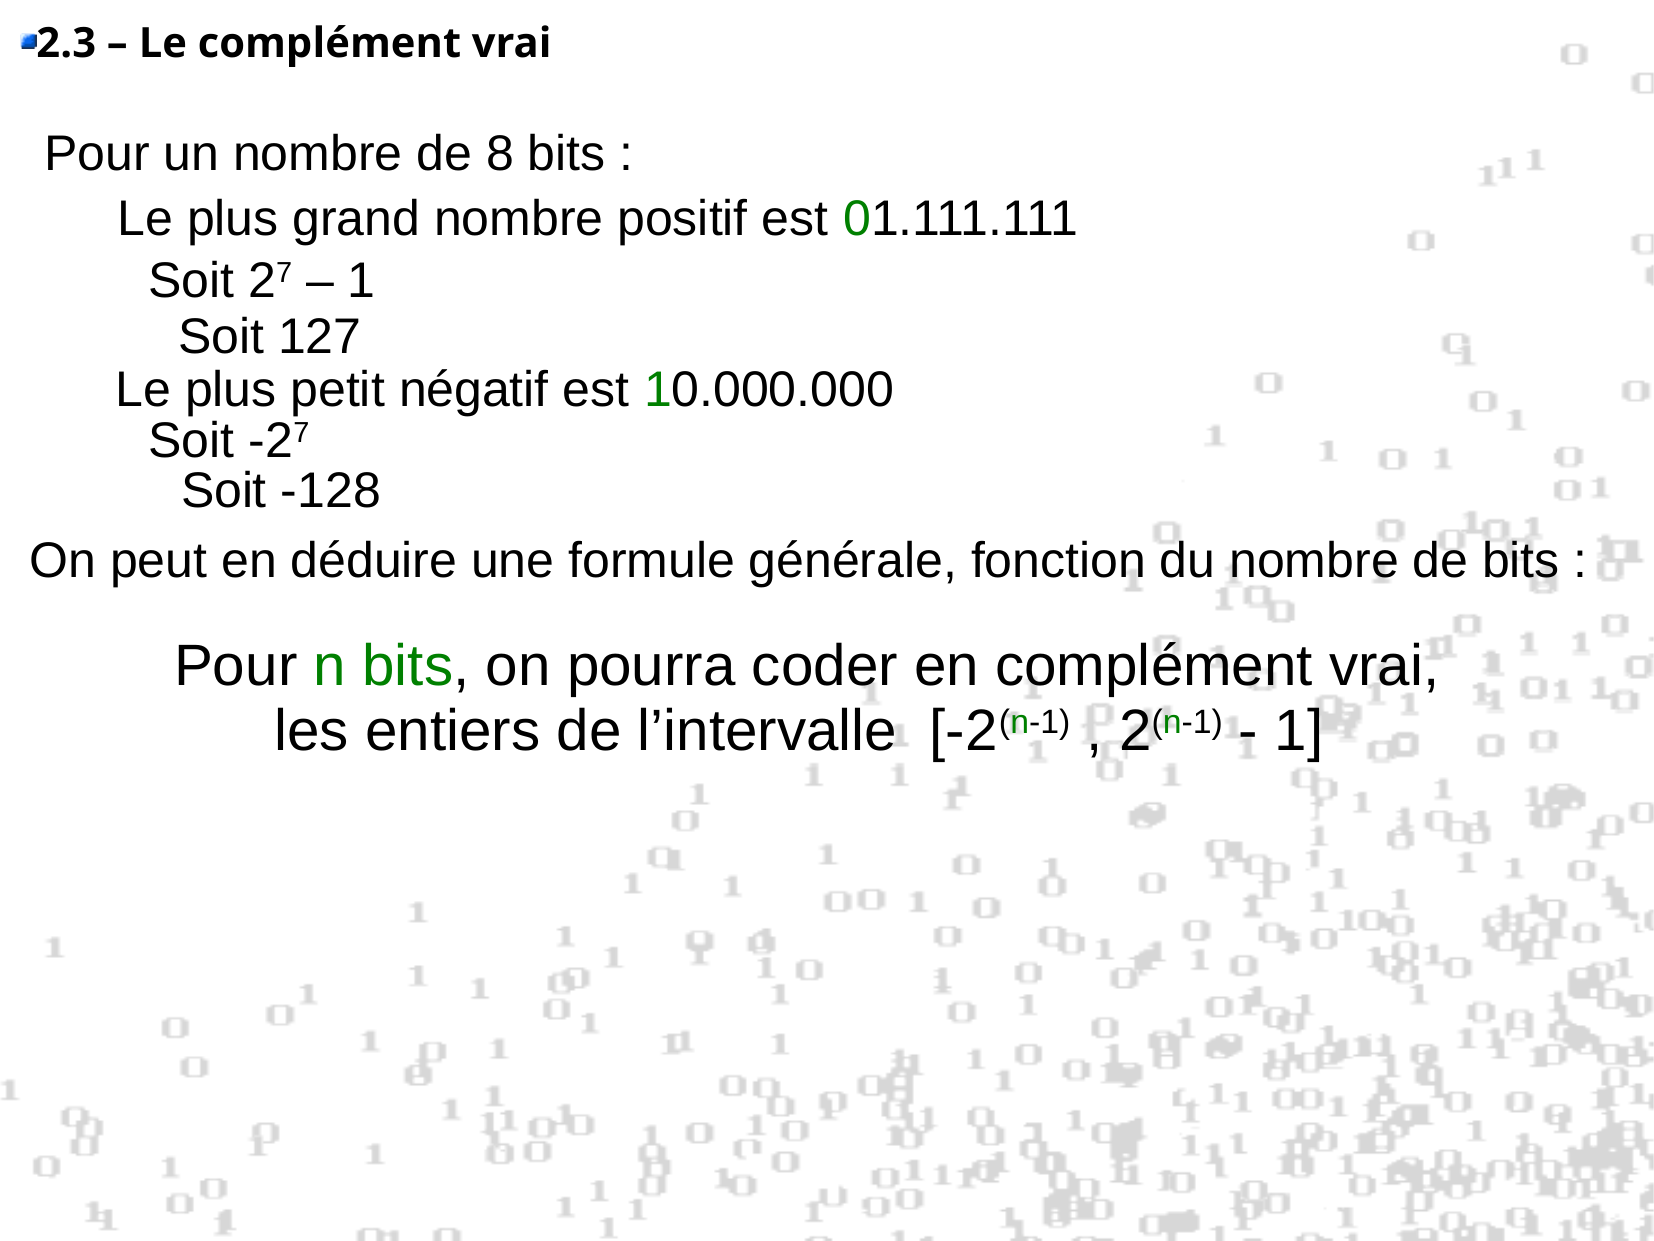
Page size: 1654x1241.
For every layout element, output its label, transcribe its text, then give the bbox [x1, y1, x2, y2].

text_box 2.3 – Le complément vrai [6, 5, 1595, 71]
text_box Soit 127 [88, 301, 383, 354]
text_box Soit -128 [91, 454, 402, 526]
text_box Pour n bits, on pourra coder en complément vrai, les entiers de l’intervalle [-2(n-1) , 2(n-1) - 1] [174, 632, 1487, 763]
text_box Pour un nombre de 8 bits : [29, 118, 1063, 183]
text_box On peut en déduire une formule générale, fonction du nombre de bits : [29, 532, 1595, 609]
text_box Soit 27 – 1 [58, 244, 443, 316]
picture [0, 0, 1654, 1241]
text_box Le plus grand nombre positif est 01.111.111 [27, 183, 1182, 257]
text_box Le plus petit négatif est 10.000.000 [26, 354, 1483, 425]
text_box Soit -27 [59, 404, 678, 476]
